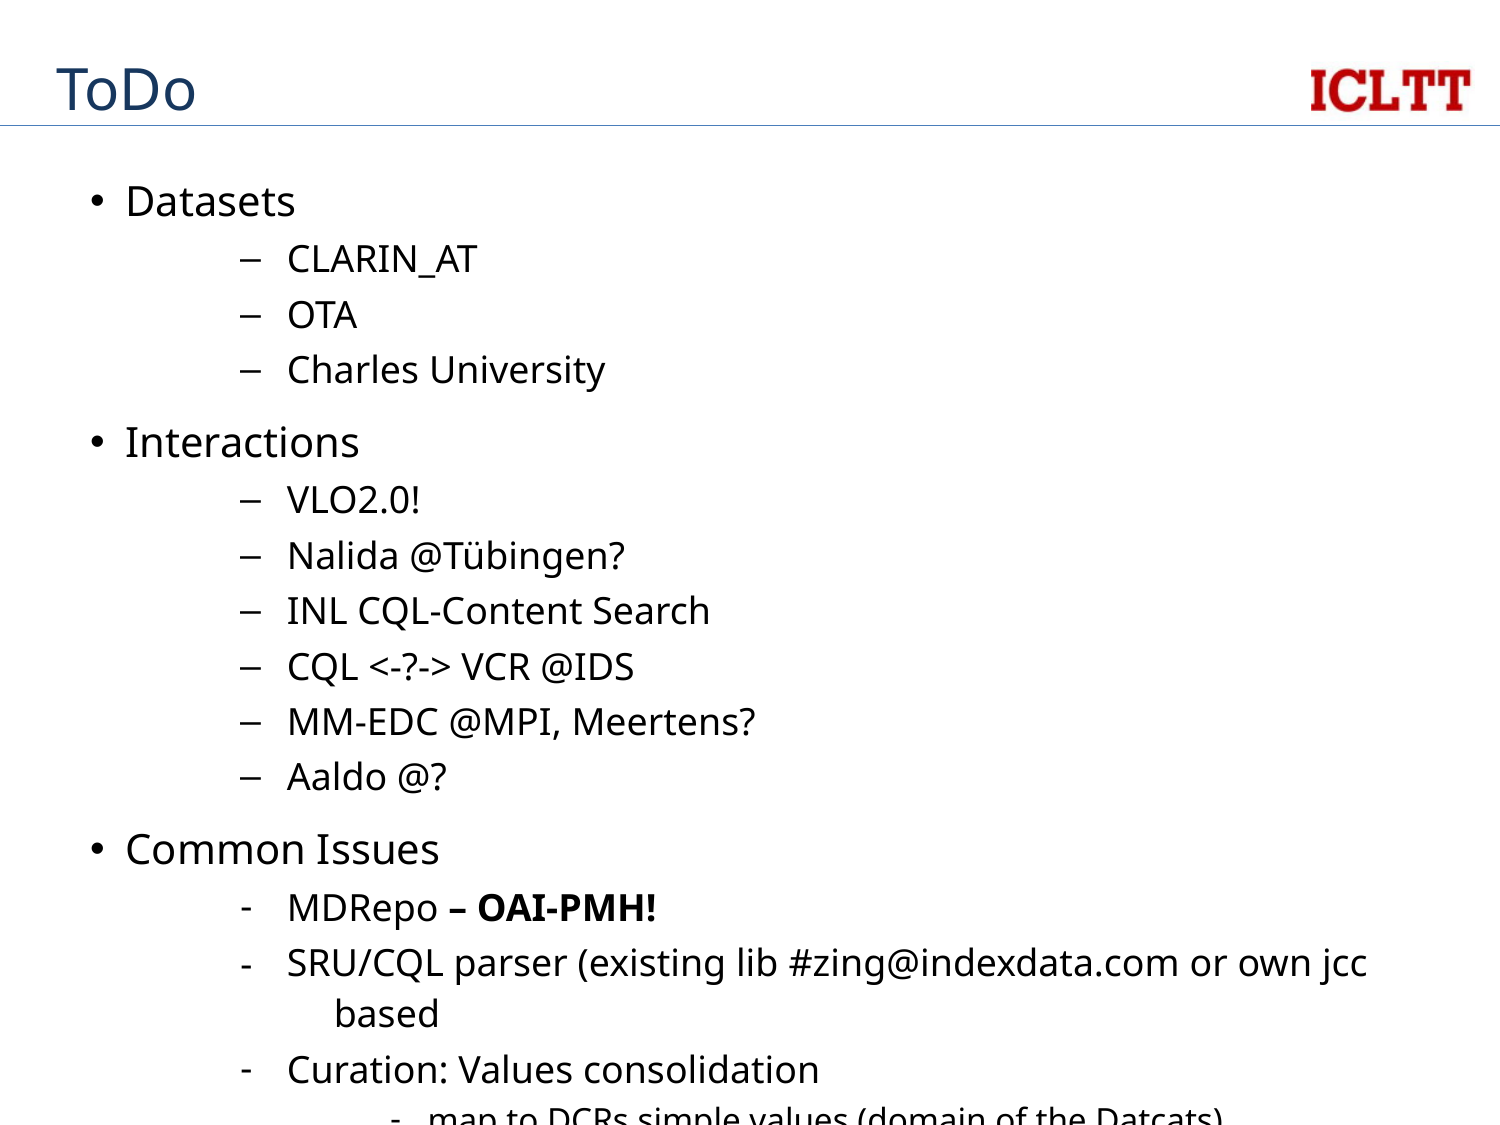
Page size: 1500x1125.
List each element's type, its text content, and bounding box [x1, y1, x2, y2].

list Datasets CLARIN_AT OTA Charles University Interactions VLO2.0! Nalida @Tübingen? INL CQL-Content Search CQL <-?-> VCR @IDS MM-EDC @MPI, Meertens? Aaldo @? Common Issues MDRepo – OAI-PMH! SRU/CQL parser (existing lib #zing@indexdata.com or own jcc based Curation: Values consolidation map to DCRs simple values (domain of the Datcats) [75, 167, 1426, 988]
title ToDo [41, 45, 1426, 126]
picture [1426, 61, 1475, 121]
